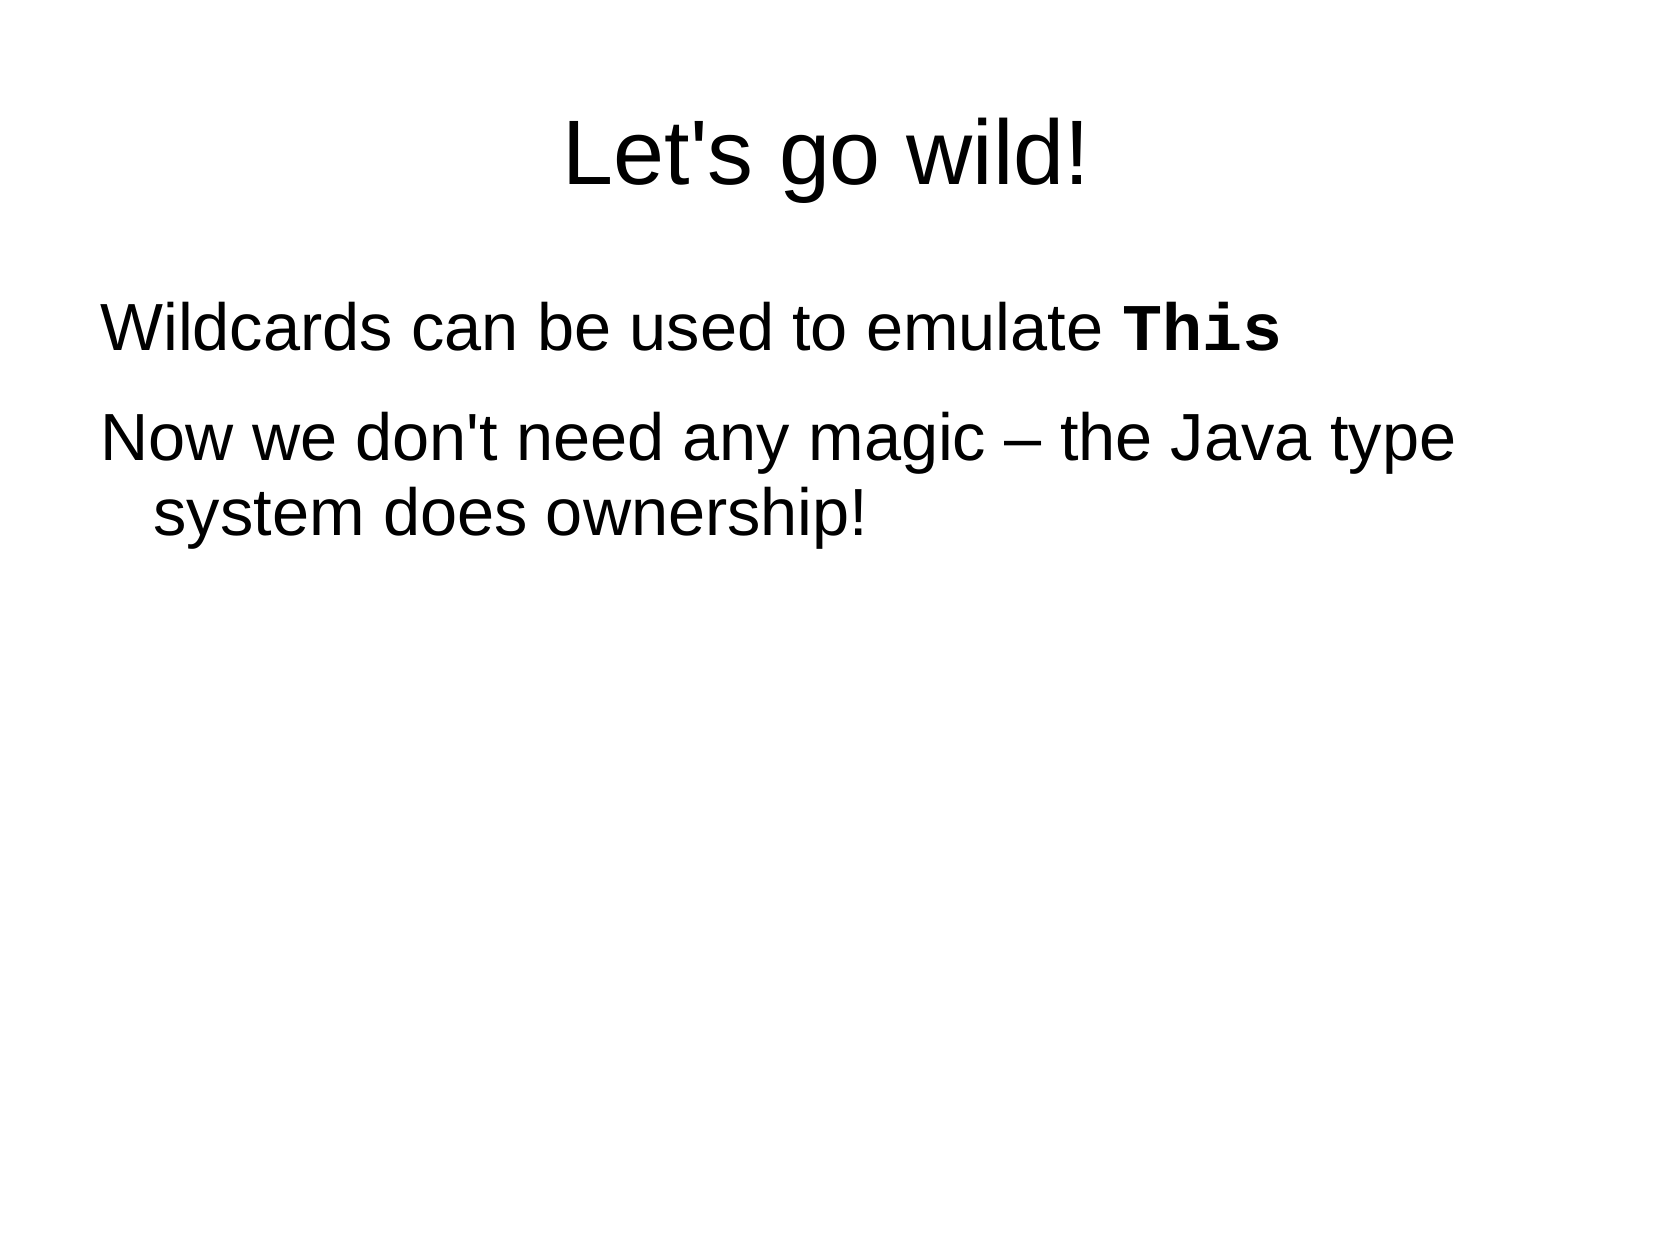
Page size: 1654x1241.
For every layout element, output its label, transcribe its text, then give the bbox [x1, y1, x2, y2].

title Let's go wild! [82, 56, 1571, 250]
list Wildcards can be used to emulate This Now we don't need any magic – the Java type system does ownership! [82, 290, 1571, 1094]
